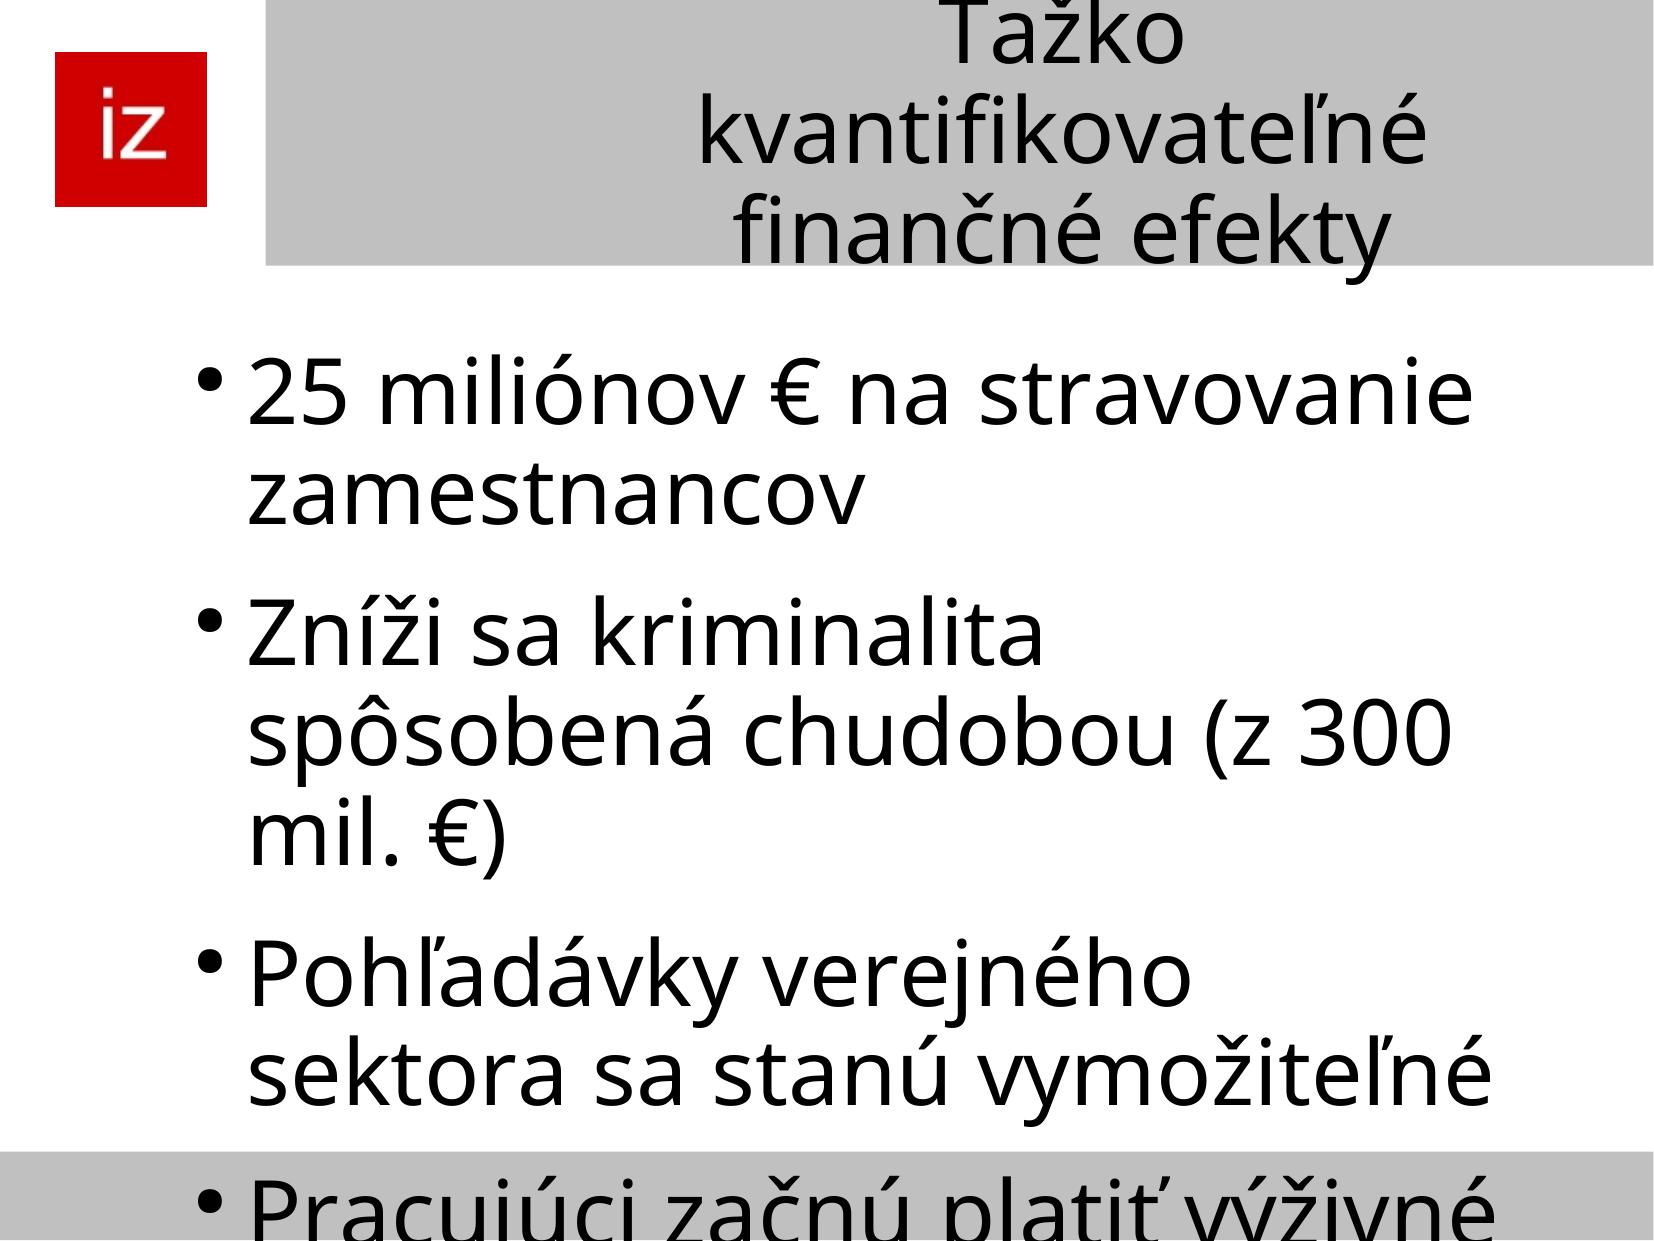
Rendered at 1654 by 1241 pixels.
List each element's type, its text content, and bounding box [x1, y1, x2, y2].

picture [55, 52, 207, 207]
list 25 miliónov € na stravovanie zamestnancov Zníži sa kriminalita spôsobená chudobou (z 300 mil. €) Pohľadávky verejného sektora sa stanú vymožiteľné Pracujúci začnú platiť výživné (7 mil. €) [121, 344, 1533, 1136]
title Ťažko kvantifikovateľné finančné efekty [561, 29, 1565, 237]
